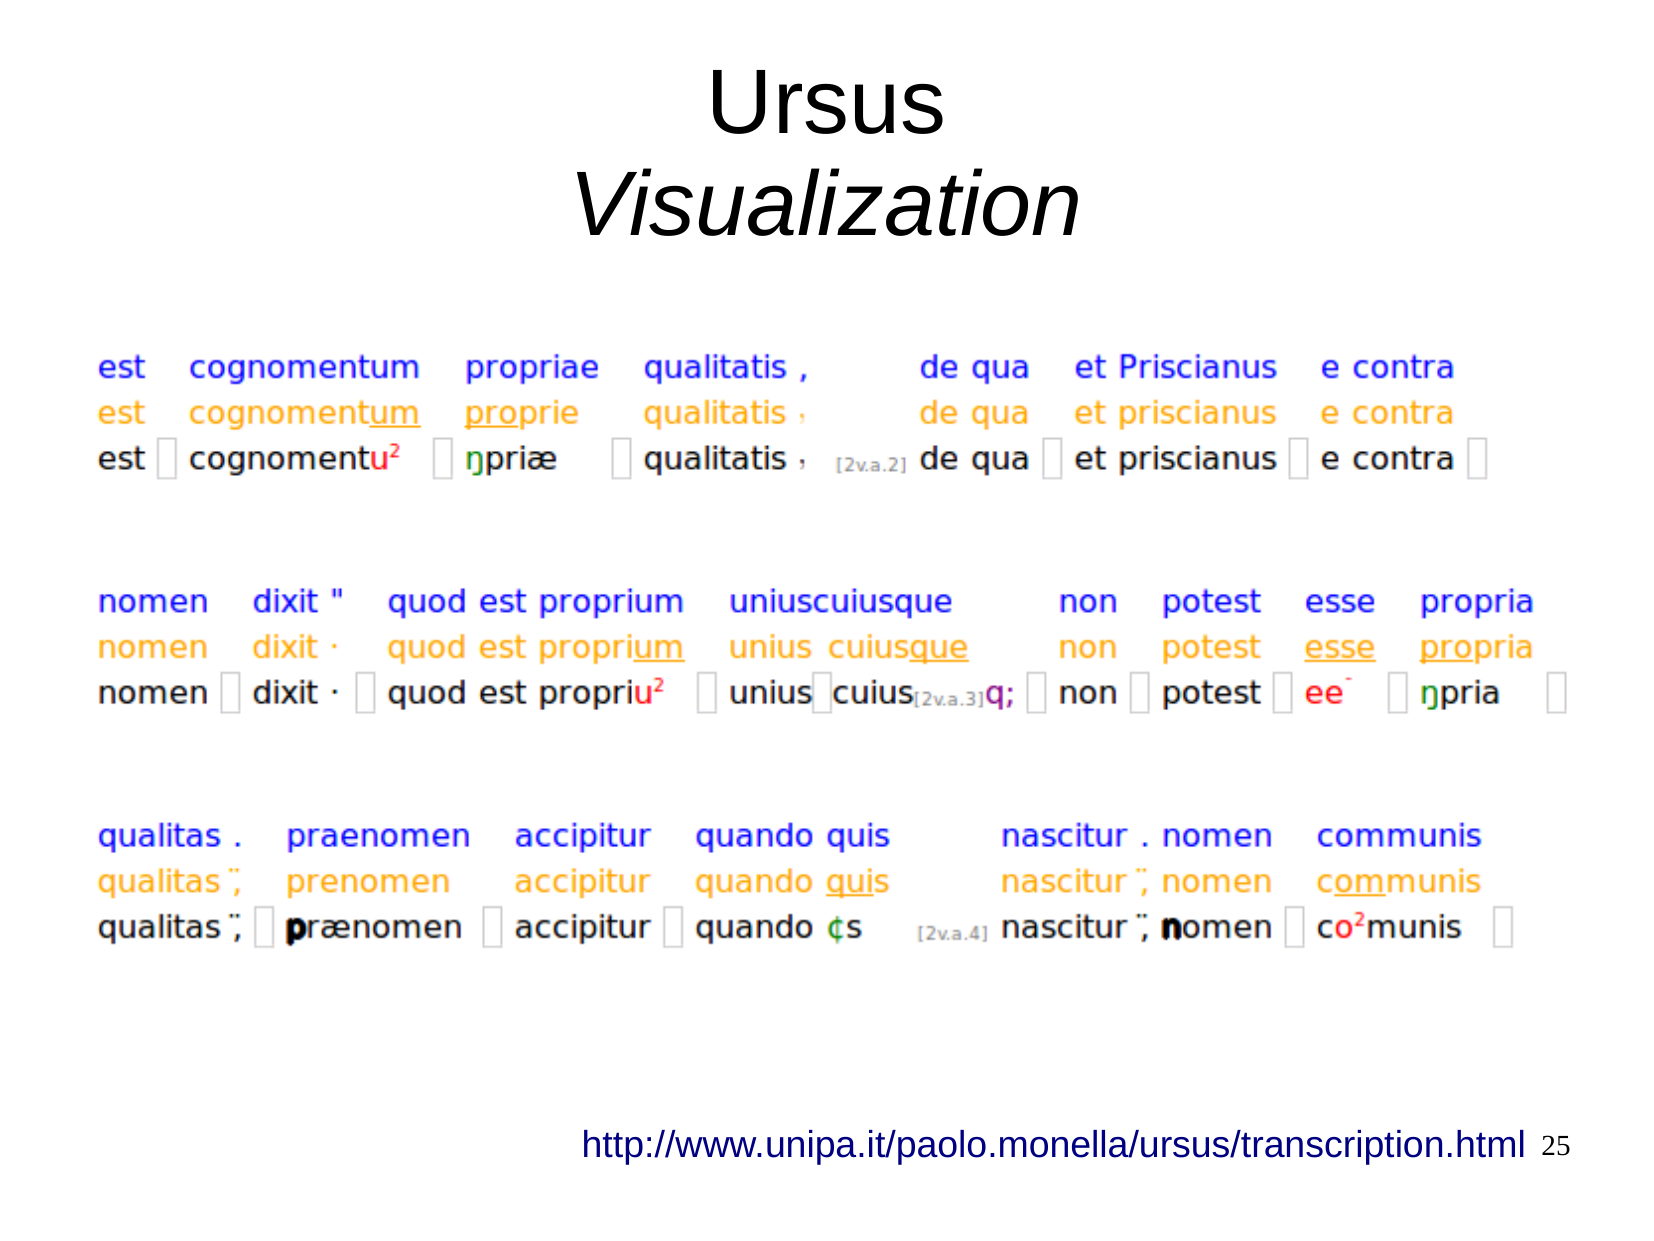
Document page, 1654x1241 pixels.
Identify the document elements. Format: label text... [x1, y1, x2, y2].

picture [82, 309, 1571, 991]
title Ursus Visualization [82, 49, 1571, 257]
text_box http://www.unipa.it/paolo.monella/ursus/transcription.html [566, 1116, 1548, 1216]
